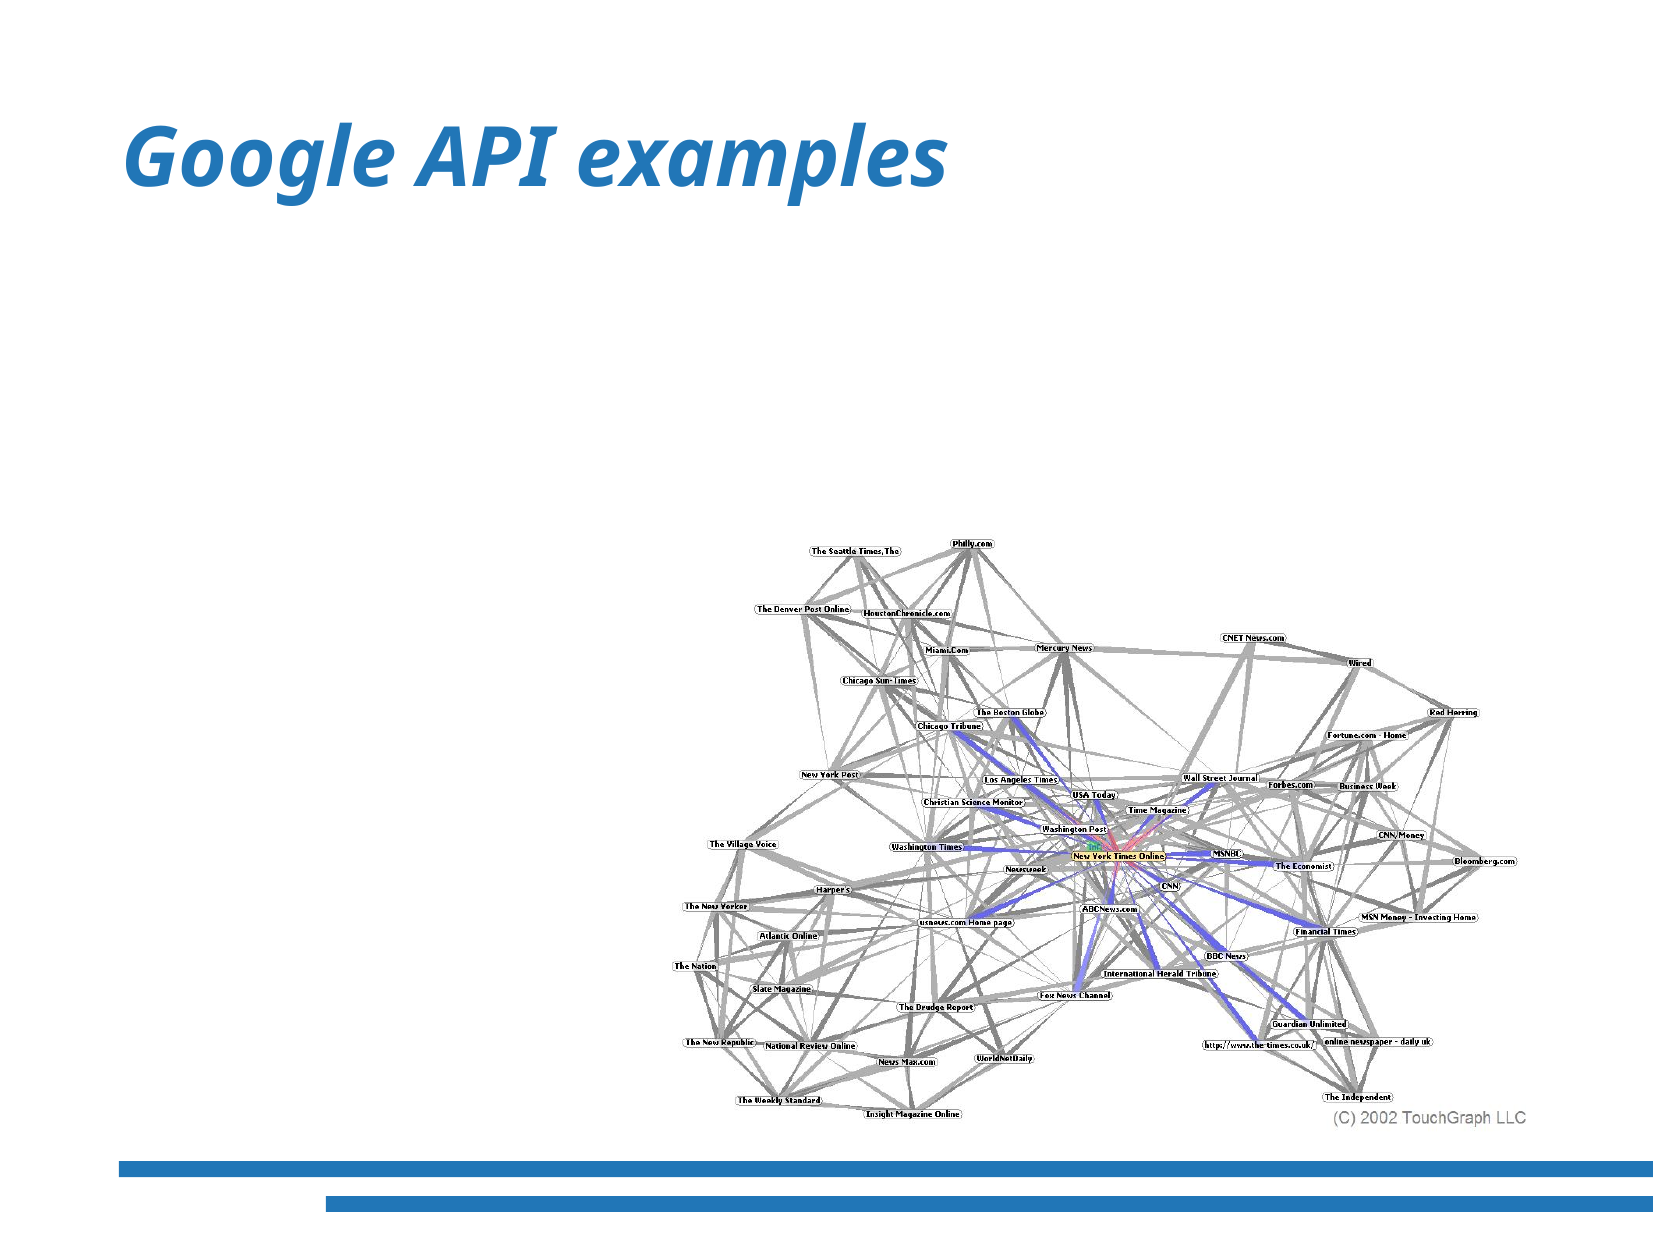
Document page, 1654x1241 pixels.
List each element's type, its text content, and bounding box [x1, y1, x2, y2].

title Google API examples [121, 50, 1534, 258]
picture [665, 526, 1536, 1134]
